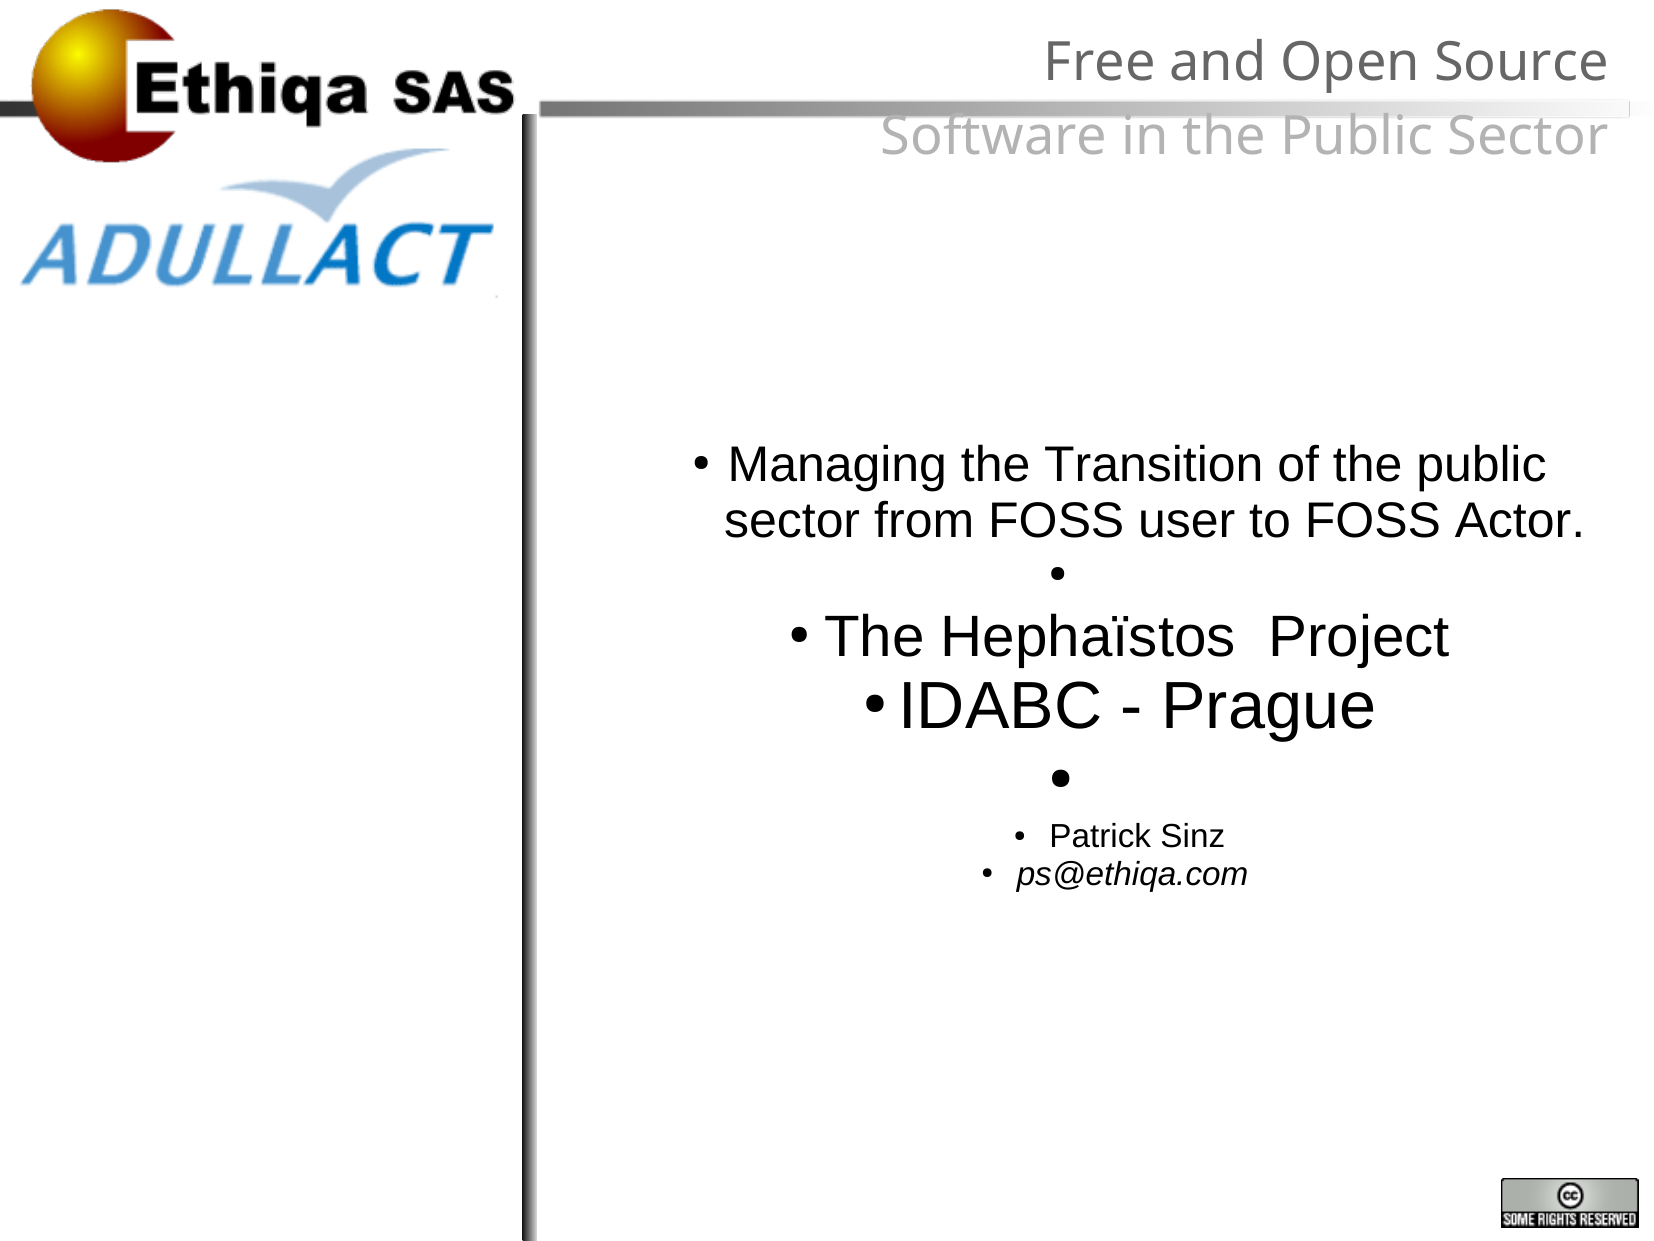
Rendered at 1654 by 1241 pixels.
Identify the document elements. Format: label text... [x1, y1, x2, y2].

picture [0, 5, 1654, 298]
picture [1501, 1178, 1639, 1228]
title Free and Open Source Software in the Public Sector [411, 19, 1610, 173]
subtitle Managing the Transition of the public sector from FOSS user to FOSS Actor. The Hephaïstos Project IDABC - Prague Patrick Sinz ps@ethiqa.com [552, 158, 1617, 1171]
